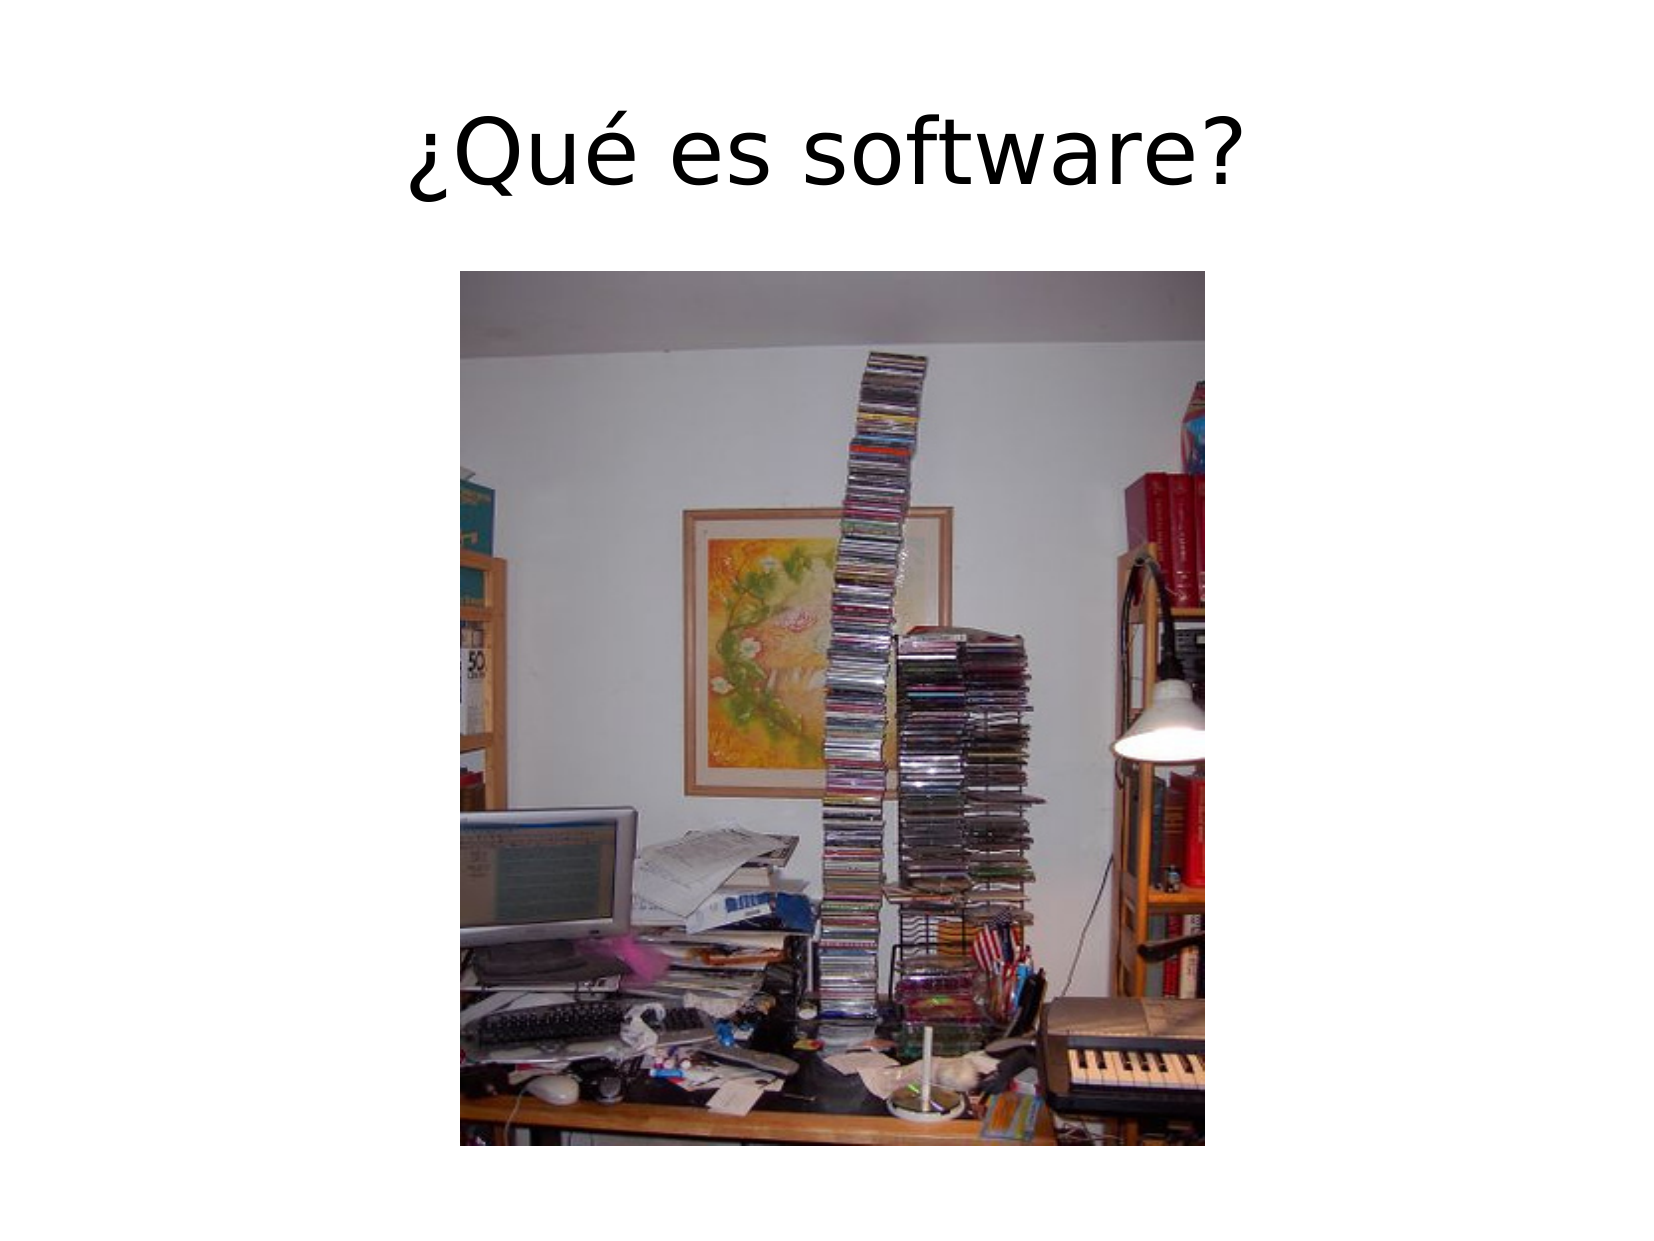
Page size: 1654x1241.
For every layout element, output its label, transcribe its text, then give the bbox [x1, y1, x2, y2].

title ¿Qué es software? [82, 56, 1571, 250]
picture [460, 271, 1205, 1146]
